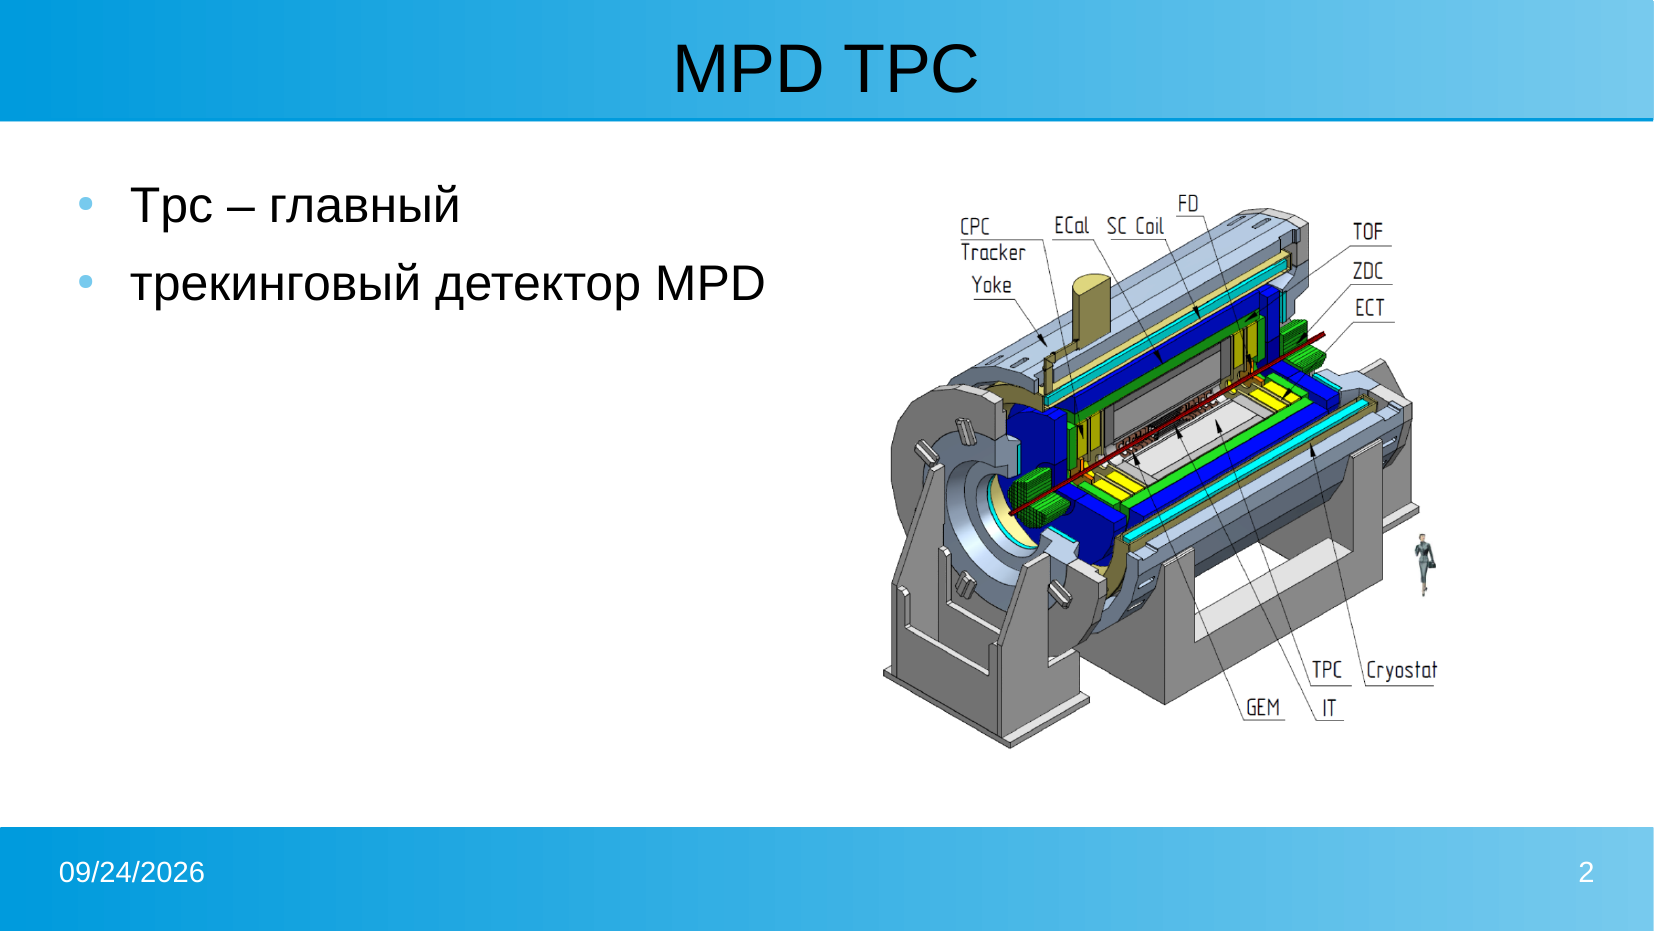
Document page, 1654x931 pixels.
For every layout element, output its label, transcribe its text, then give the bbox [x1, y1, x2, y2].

list Tpc – главный трекинговый детектор MPD [59, 177, 1595, 768]
picture [847, 185, 1461, 751]
title MPD TPC [59, 29, 1595, 108]
